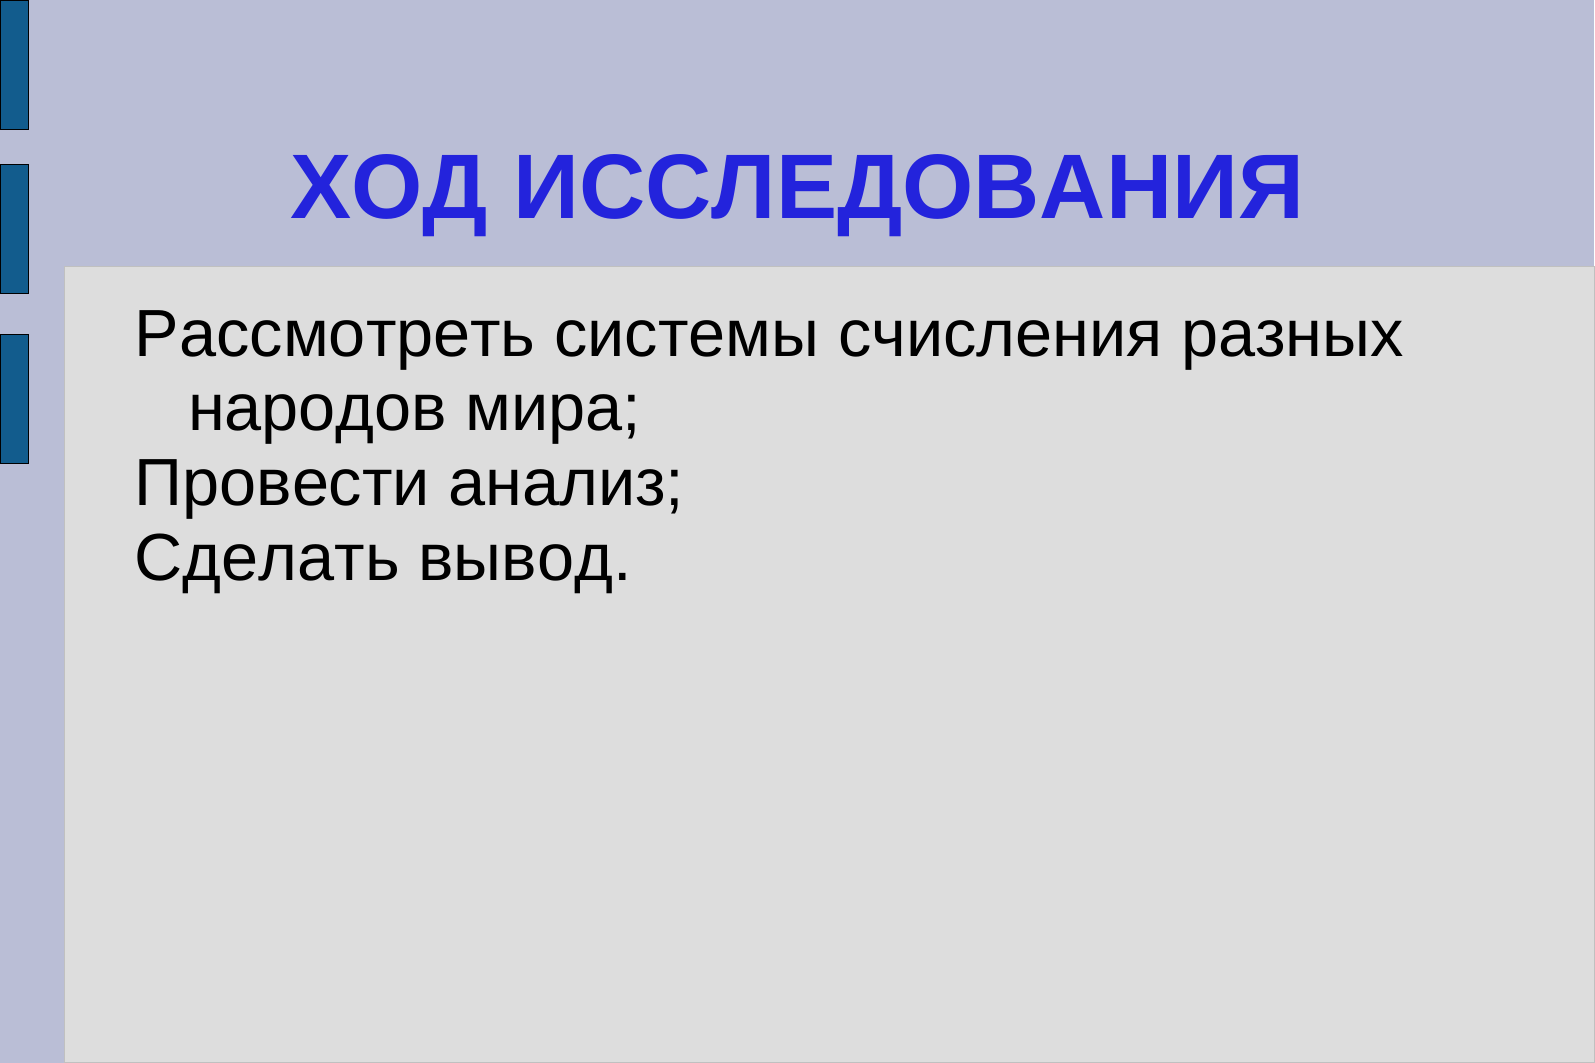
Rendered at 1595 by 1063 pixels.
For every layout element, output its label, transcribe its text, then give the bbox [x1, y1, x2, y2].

list Рассмотреть системы счисления разных народов мира; Провести анализ; Сделать вывод. [117, 295, 1479, 966]
title ХОД ИССЛЕДОВАНИЯ [117, 98, 1479, 276]
